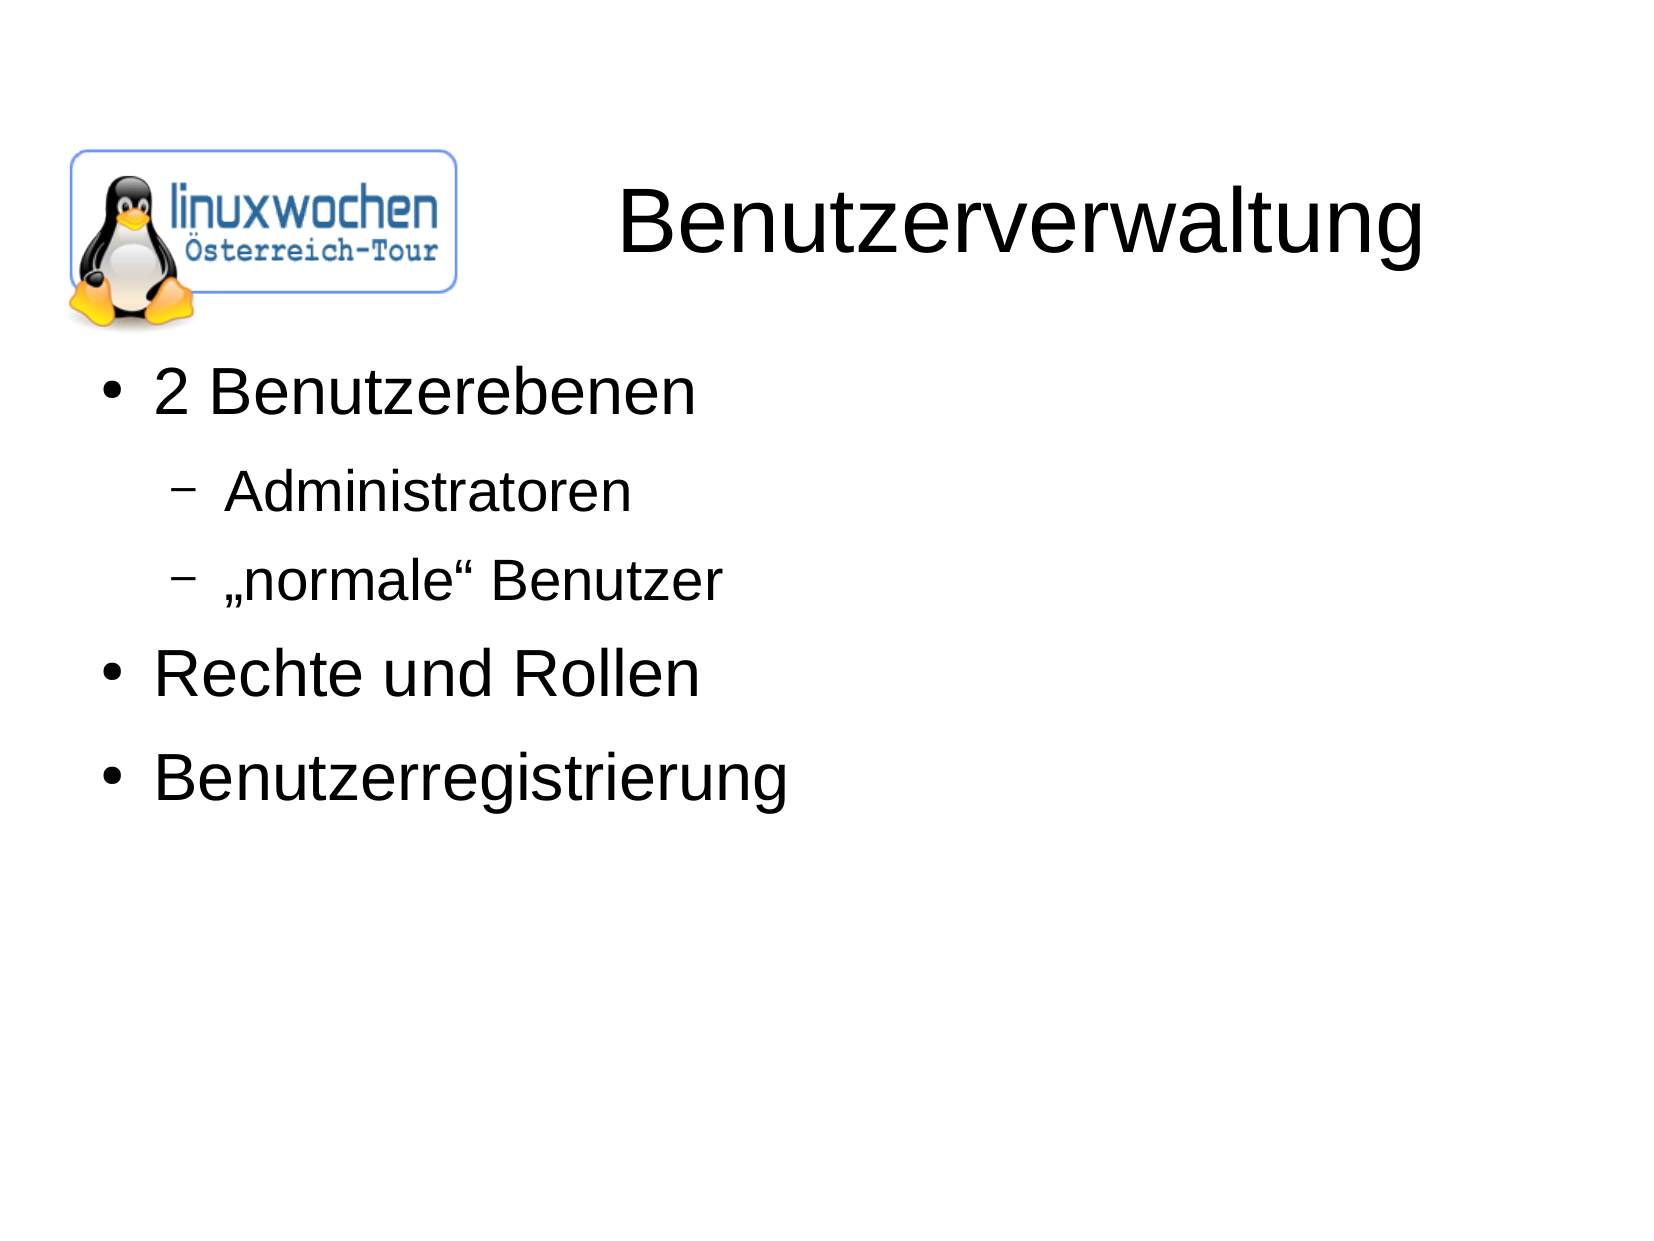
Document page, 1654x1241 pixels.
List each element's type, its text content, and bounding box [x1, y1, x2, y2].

picture [37, 129, 472, 338]
title Benutzerverwaltung [484, 151, 1559, 291]
list 2 Benutzerebenen Administratoren „normale“ Benutzer Rechte und Rollen Benutzerregistrierung [82, 354, 1571, 1111]
